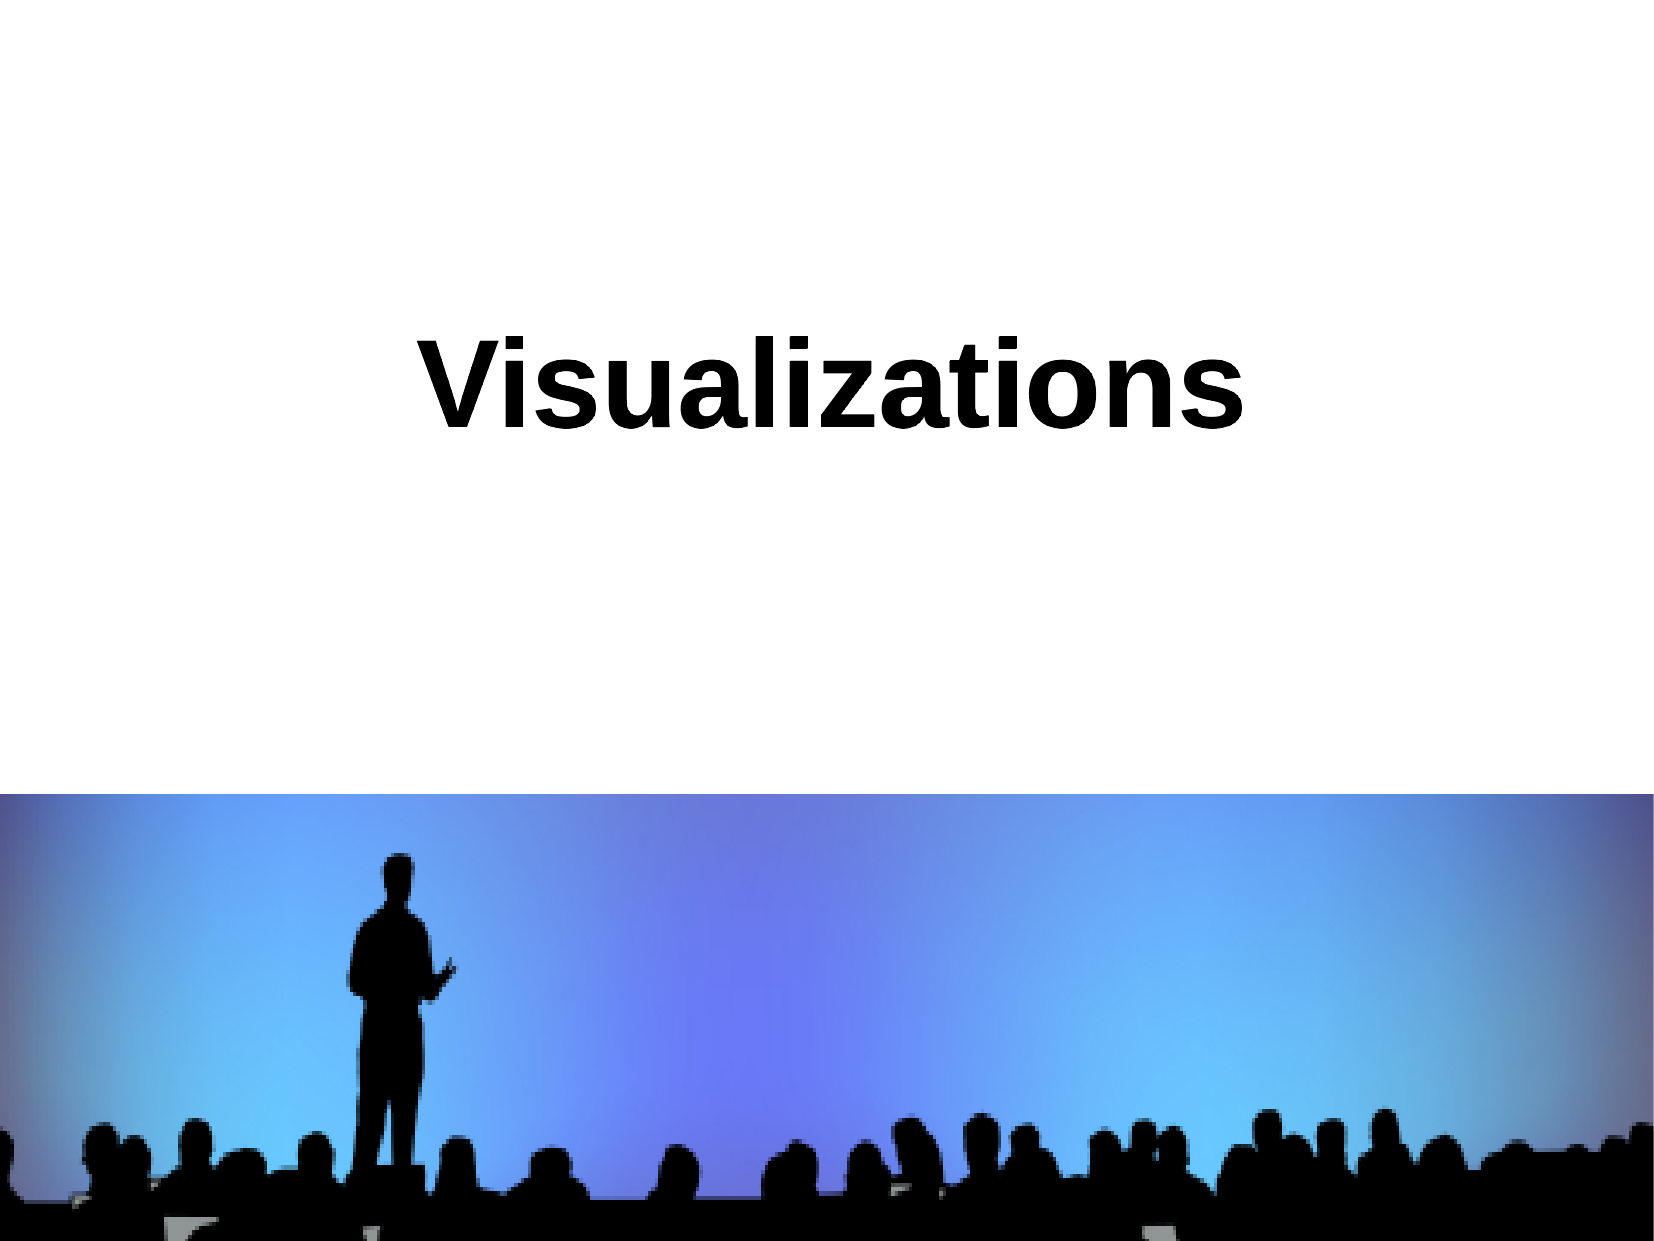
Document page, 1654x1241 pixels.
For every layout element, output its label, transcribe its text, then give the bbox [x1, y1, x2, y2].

picture [0, 794, 1654, 1241]
title Visualizations [87, 287, 1576, 480]
